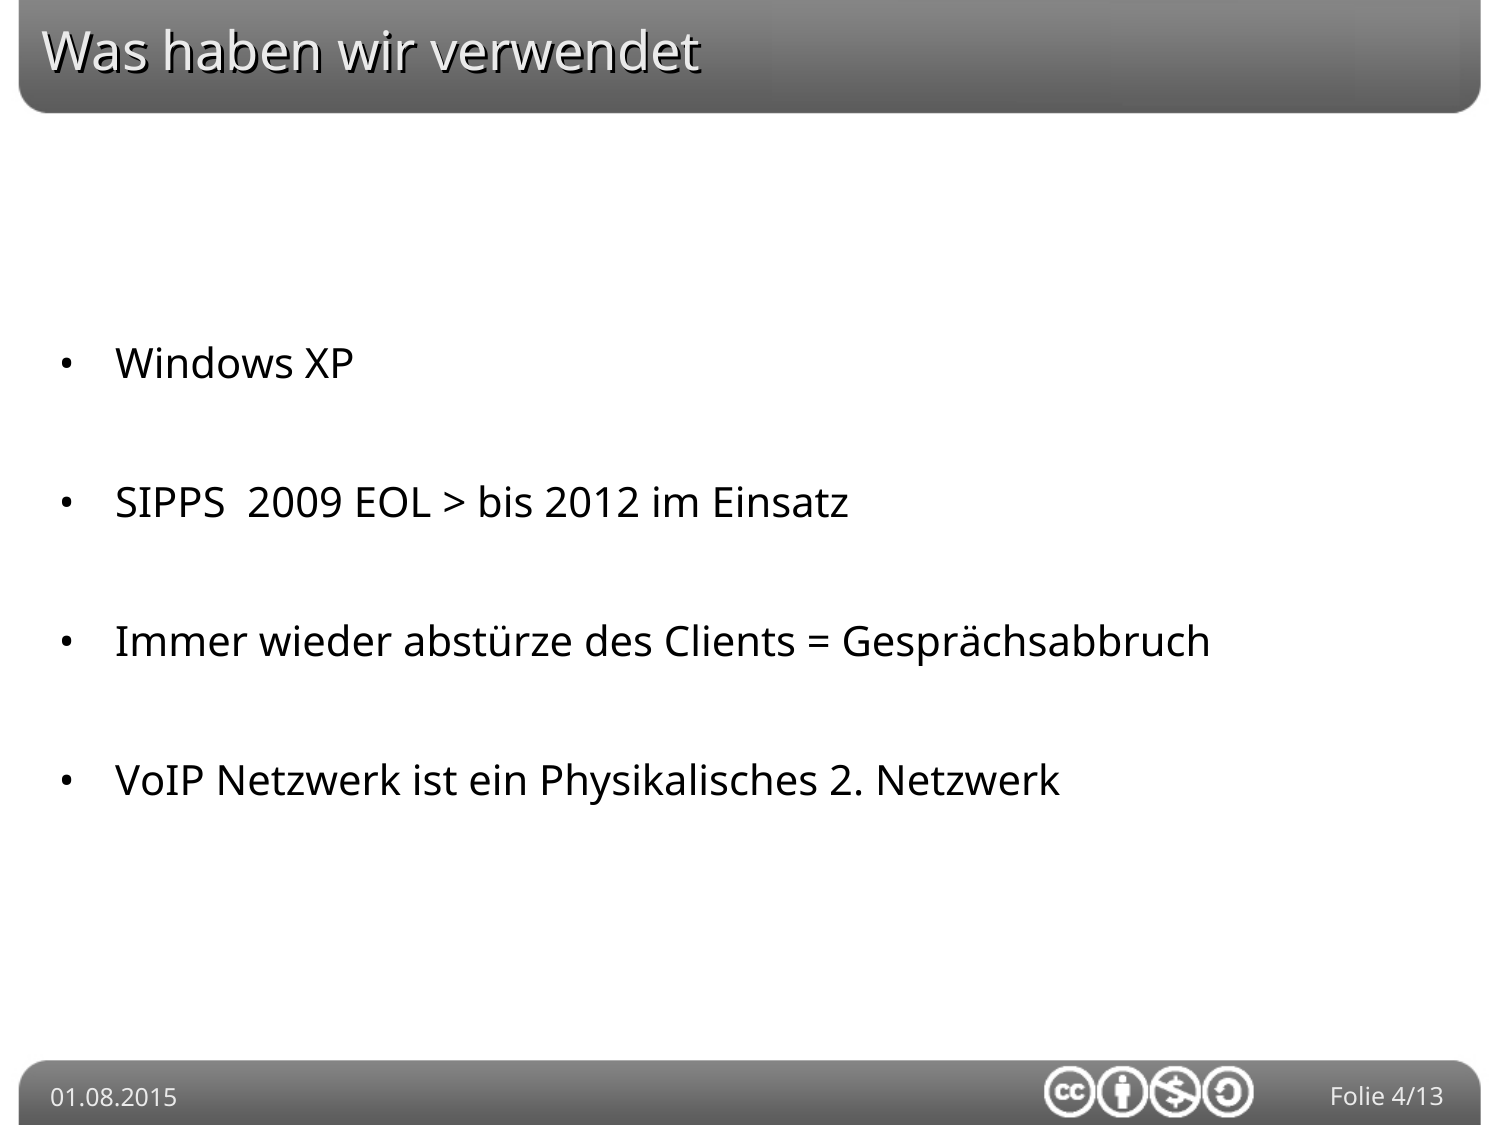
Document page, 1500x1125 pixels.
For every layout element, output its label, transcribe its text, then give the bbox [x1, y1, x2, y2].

title Was haben wir verwendet [41, 0, 1002, 123]
picture [0, 0, 1500, 1125]
list Windows XP SIPPS 2009 EOL > bis 2012 im Einsatz Immer wieder abstürze des Clients = Gesprächsabbruch VoIP Netzwerk ist ein Physikalisches 2. Netzwerk [59, 125, 1447, 1059]
